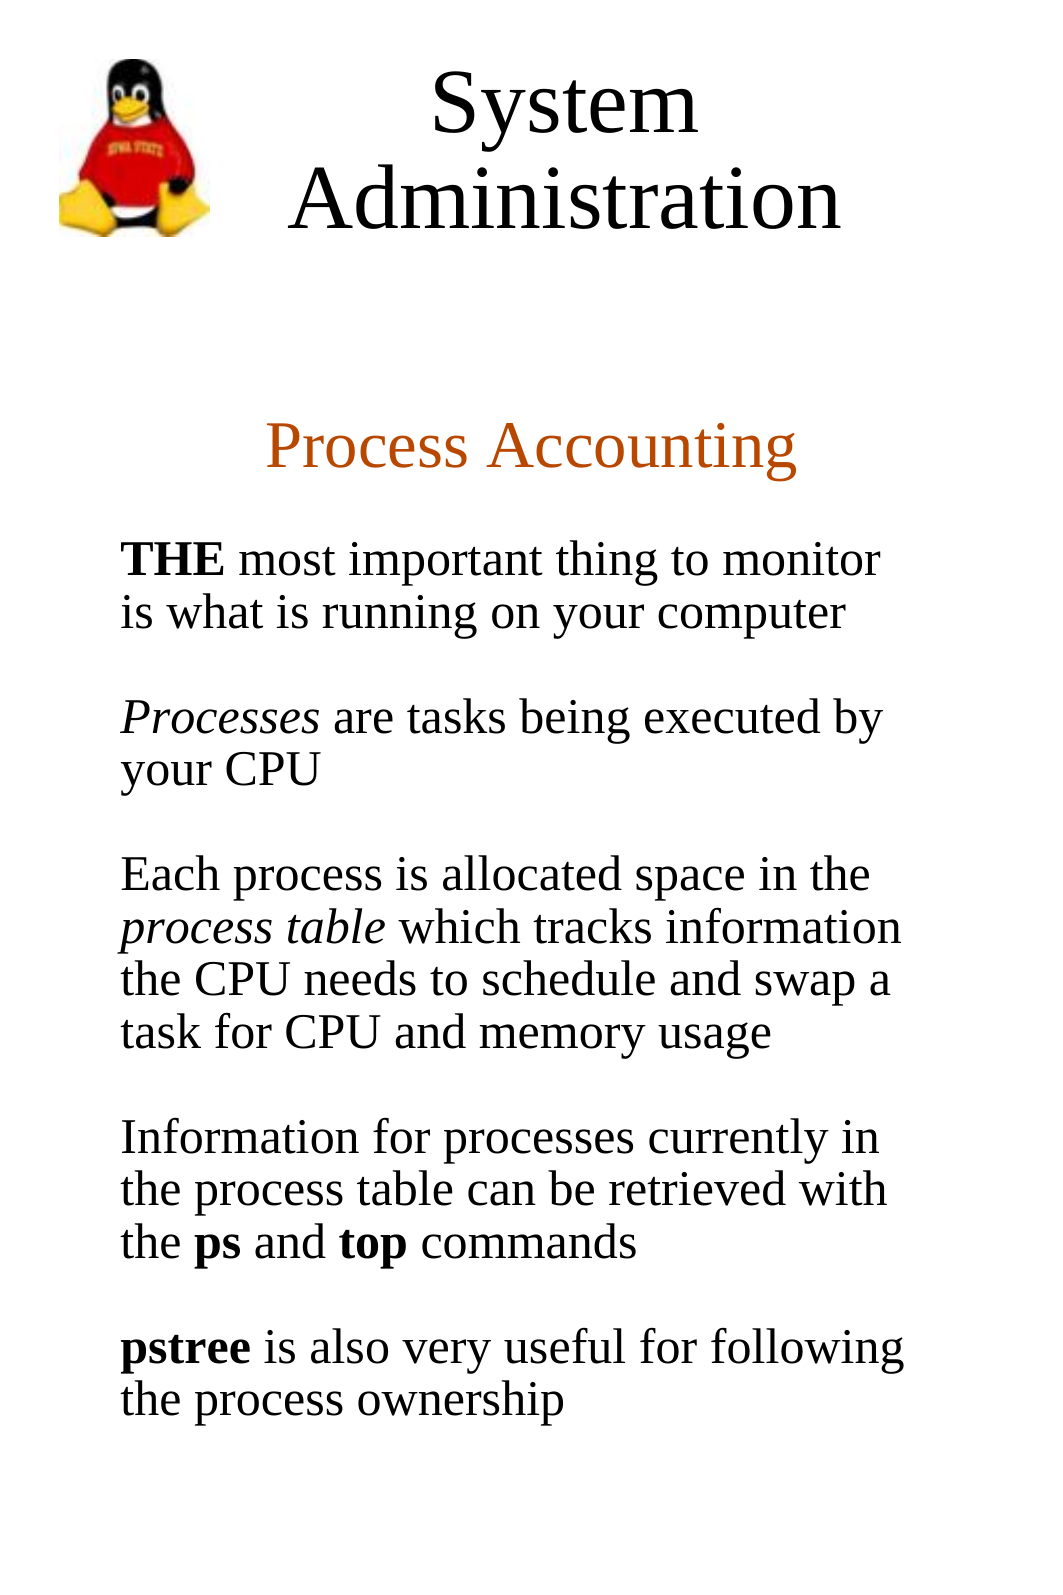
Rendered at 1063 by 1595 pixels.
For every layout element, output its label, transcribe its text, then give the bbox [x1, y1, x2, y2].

title System Administration [237, 28, 893, 263]
subtitle Process Accounting THE most important thing to monitor is what is running on your computer Processes are tasks being executed by your CPU Each process is allocated space in the process table which tracks information the CPU needs to schedule and swap a task for CPU and memory usage Information for processes currently in the process table can be retrieved with the ps and top commands pstree is also very useful for following the process ownership [120, 263, 928, 1595]
picture [59, 59, 210, 237]
